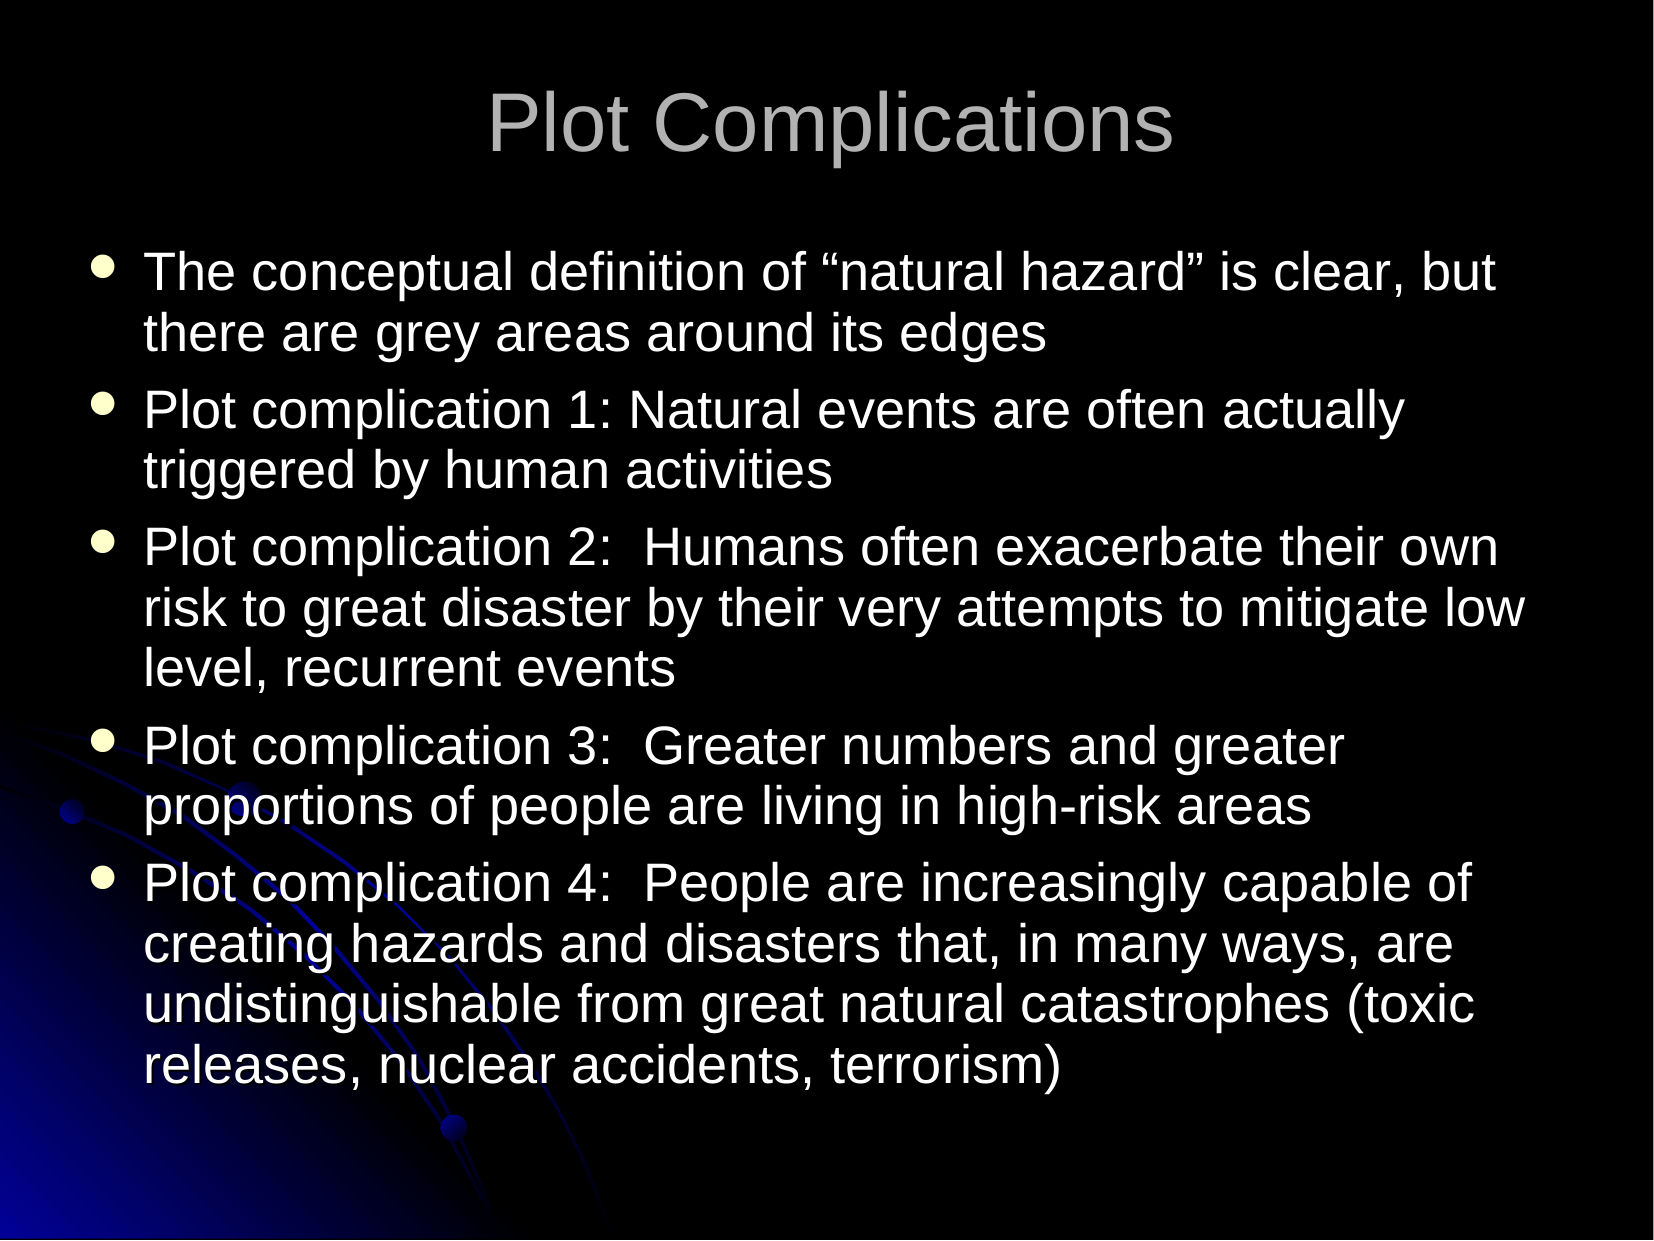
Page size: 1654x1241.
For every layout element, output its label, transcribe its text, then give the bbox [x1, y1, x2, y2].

list The conceptual definition of “natural hazard” is clear, but there are grey areas around its edges Plot complication 1: Natural events are often actually triggered by human activities Plot complication 2: Humans often exacerbate their own risk to great disaster by their very attempts to mitigate low level, recurrent events Plot complication 3: Greater numbers and greater proportions of people are living in high-risk areas Plot complication 4: People are increasingly capable of creating hazards and disasters that, in many ways, are undistinguishable from great natural catastrophes (toxic releases, nuclear accidents, terrorism) [87, 150, 1576, 1173]
title Plot Complications [87, 19, 1576, 150]
